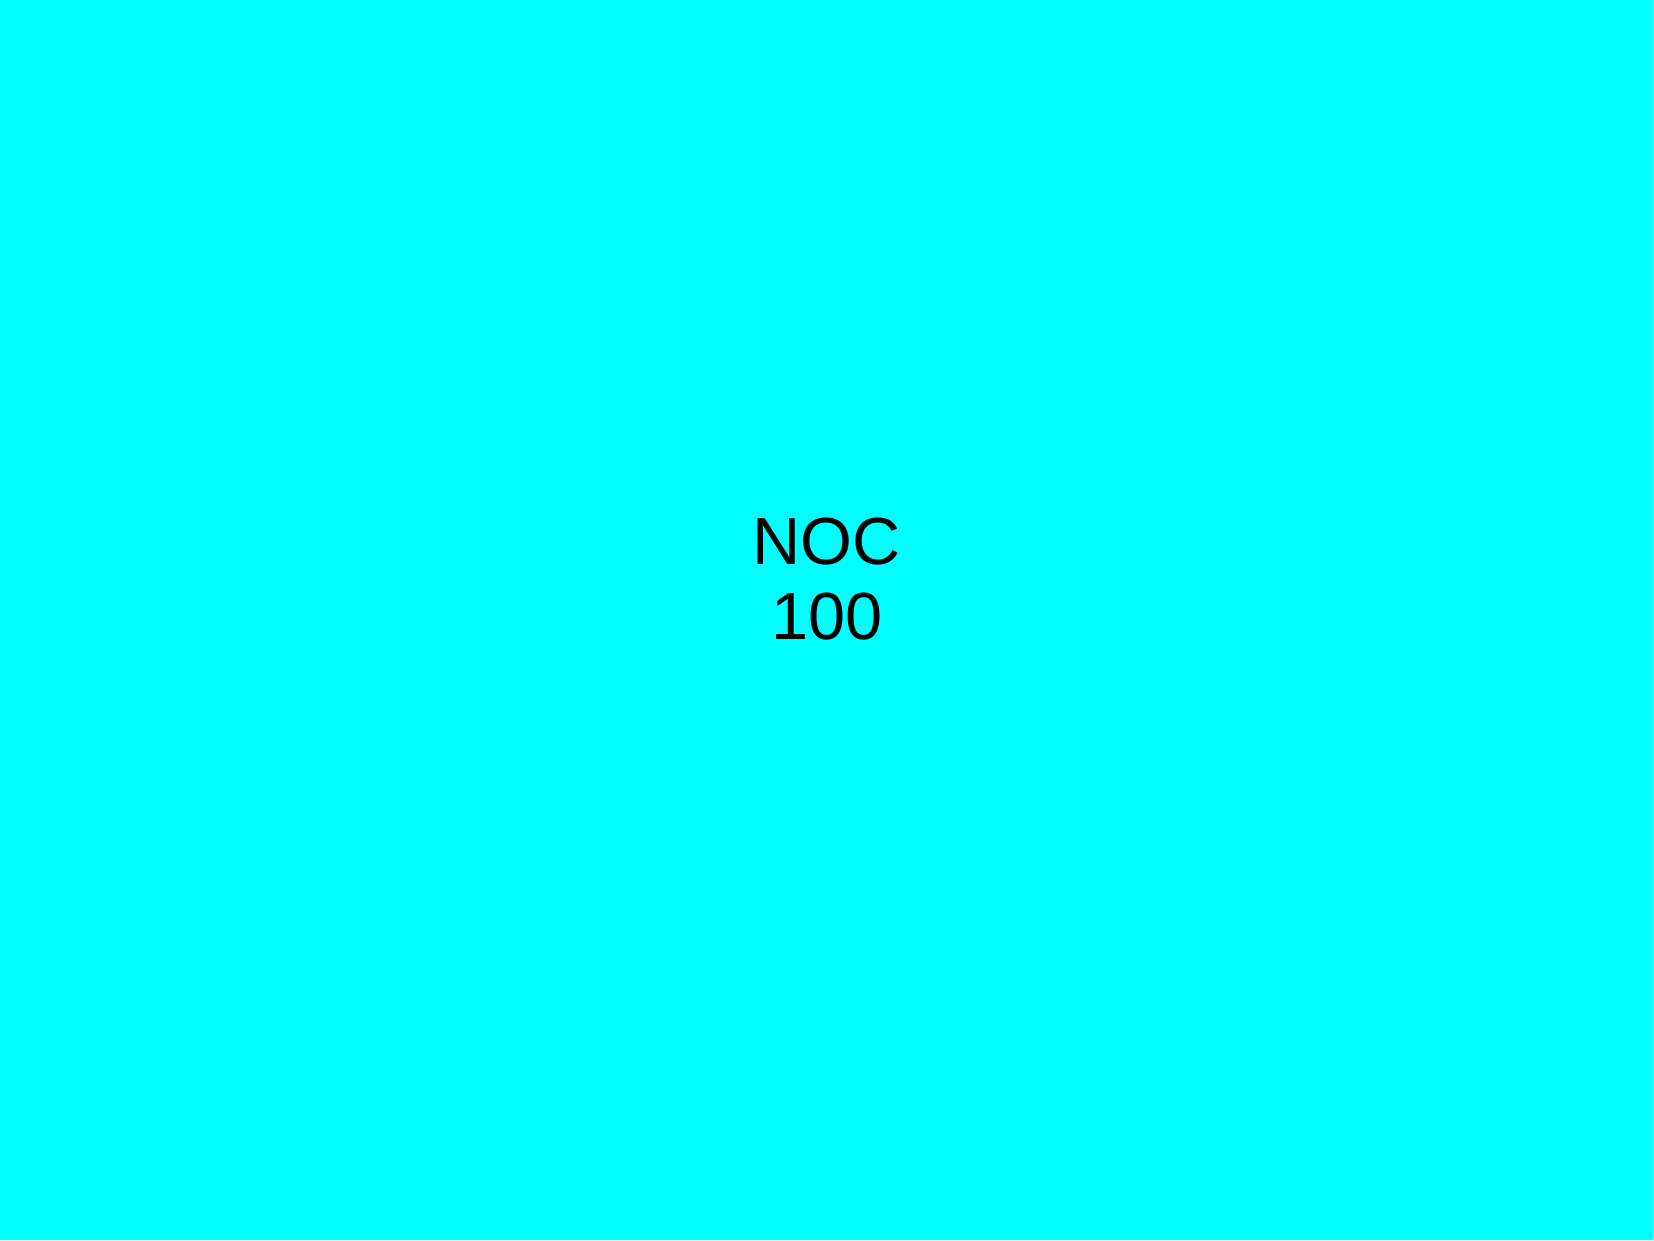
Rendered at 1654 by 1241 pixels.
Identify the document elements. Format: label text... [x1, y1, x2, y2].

subtitle NOC 100 [82, 49, 1571, 1109]
